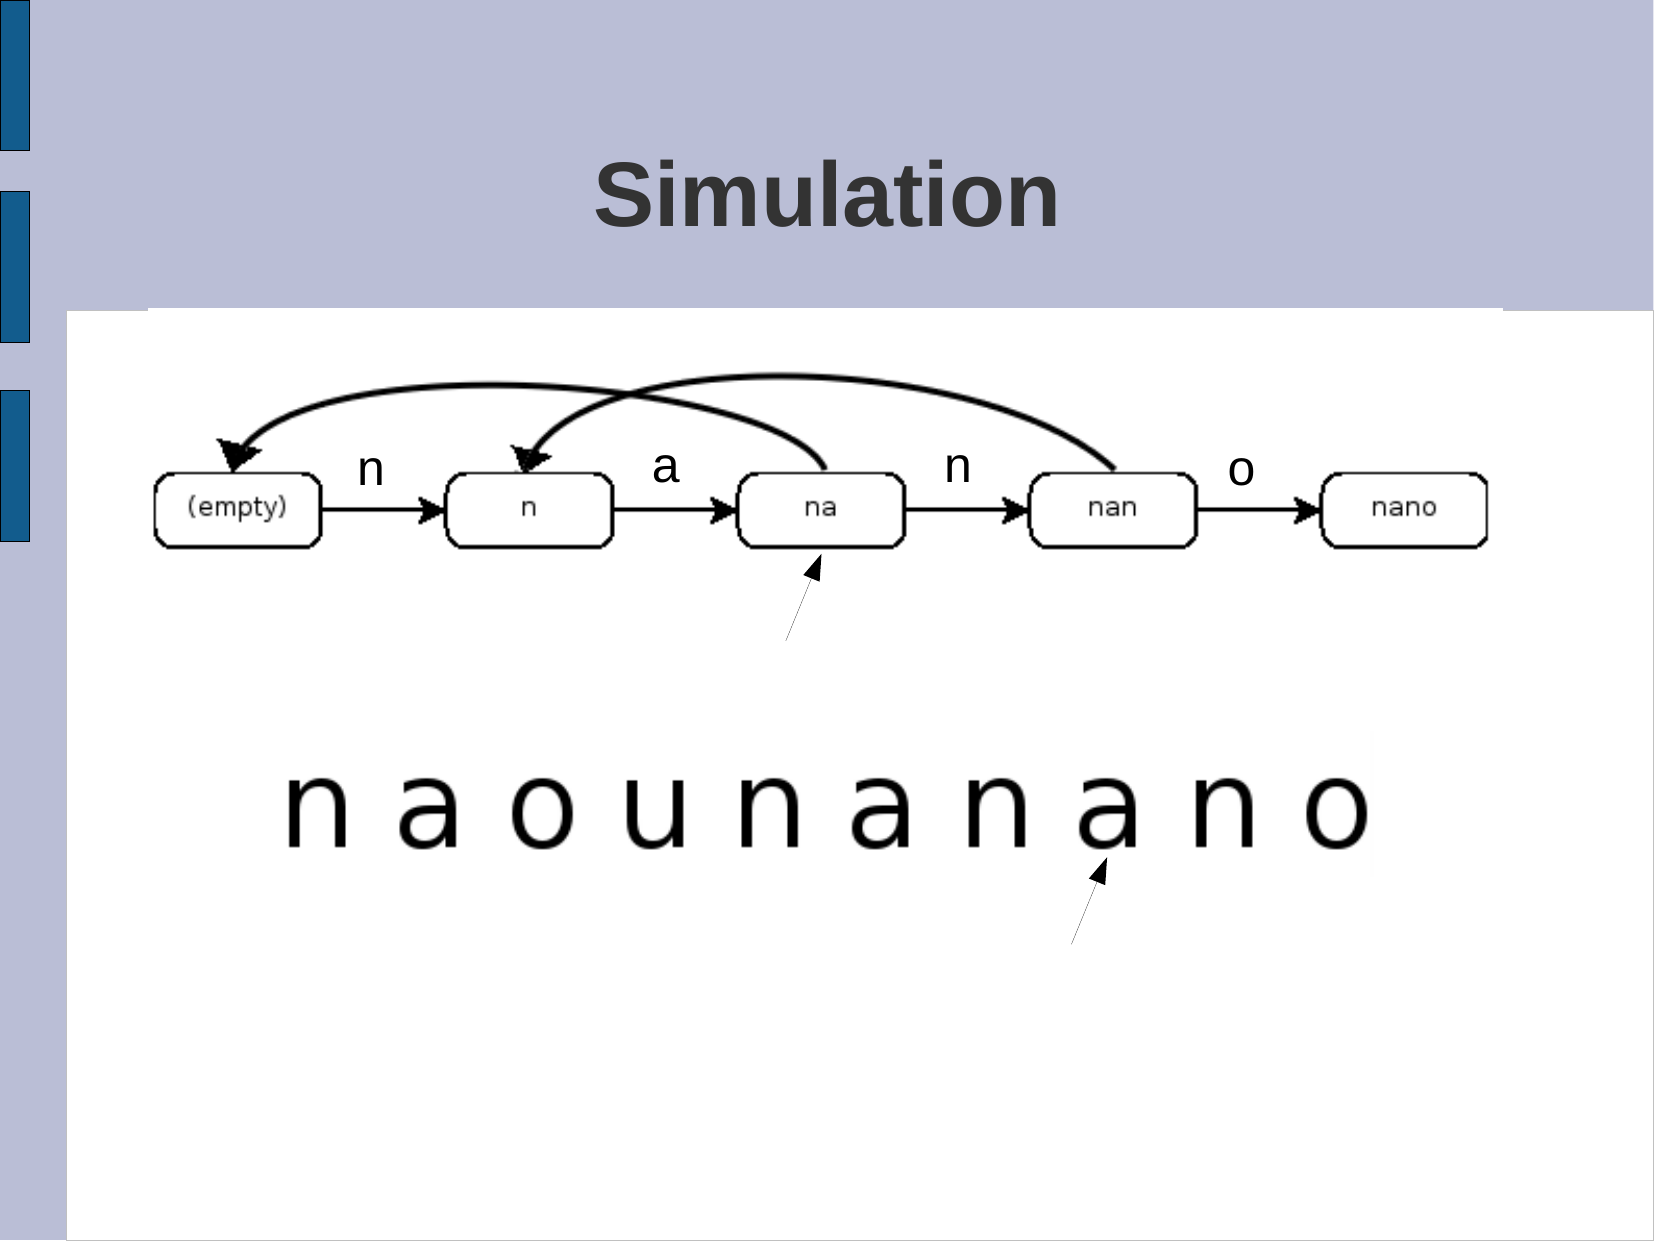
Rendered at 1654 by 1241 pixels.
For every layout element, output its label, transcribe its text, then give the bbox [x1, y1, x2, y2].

picture [148, 308, 1503, 934]
text_box n [944, 437, 973, 494]
text_box o [1227, 439, 1256, 496]
text_box a [651, 437, 680, 494]
text_box n [357, 439, 385, 496]
title Simulation [121, 91, 1534, 299]
